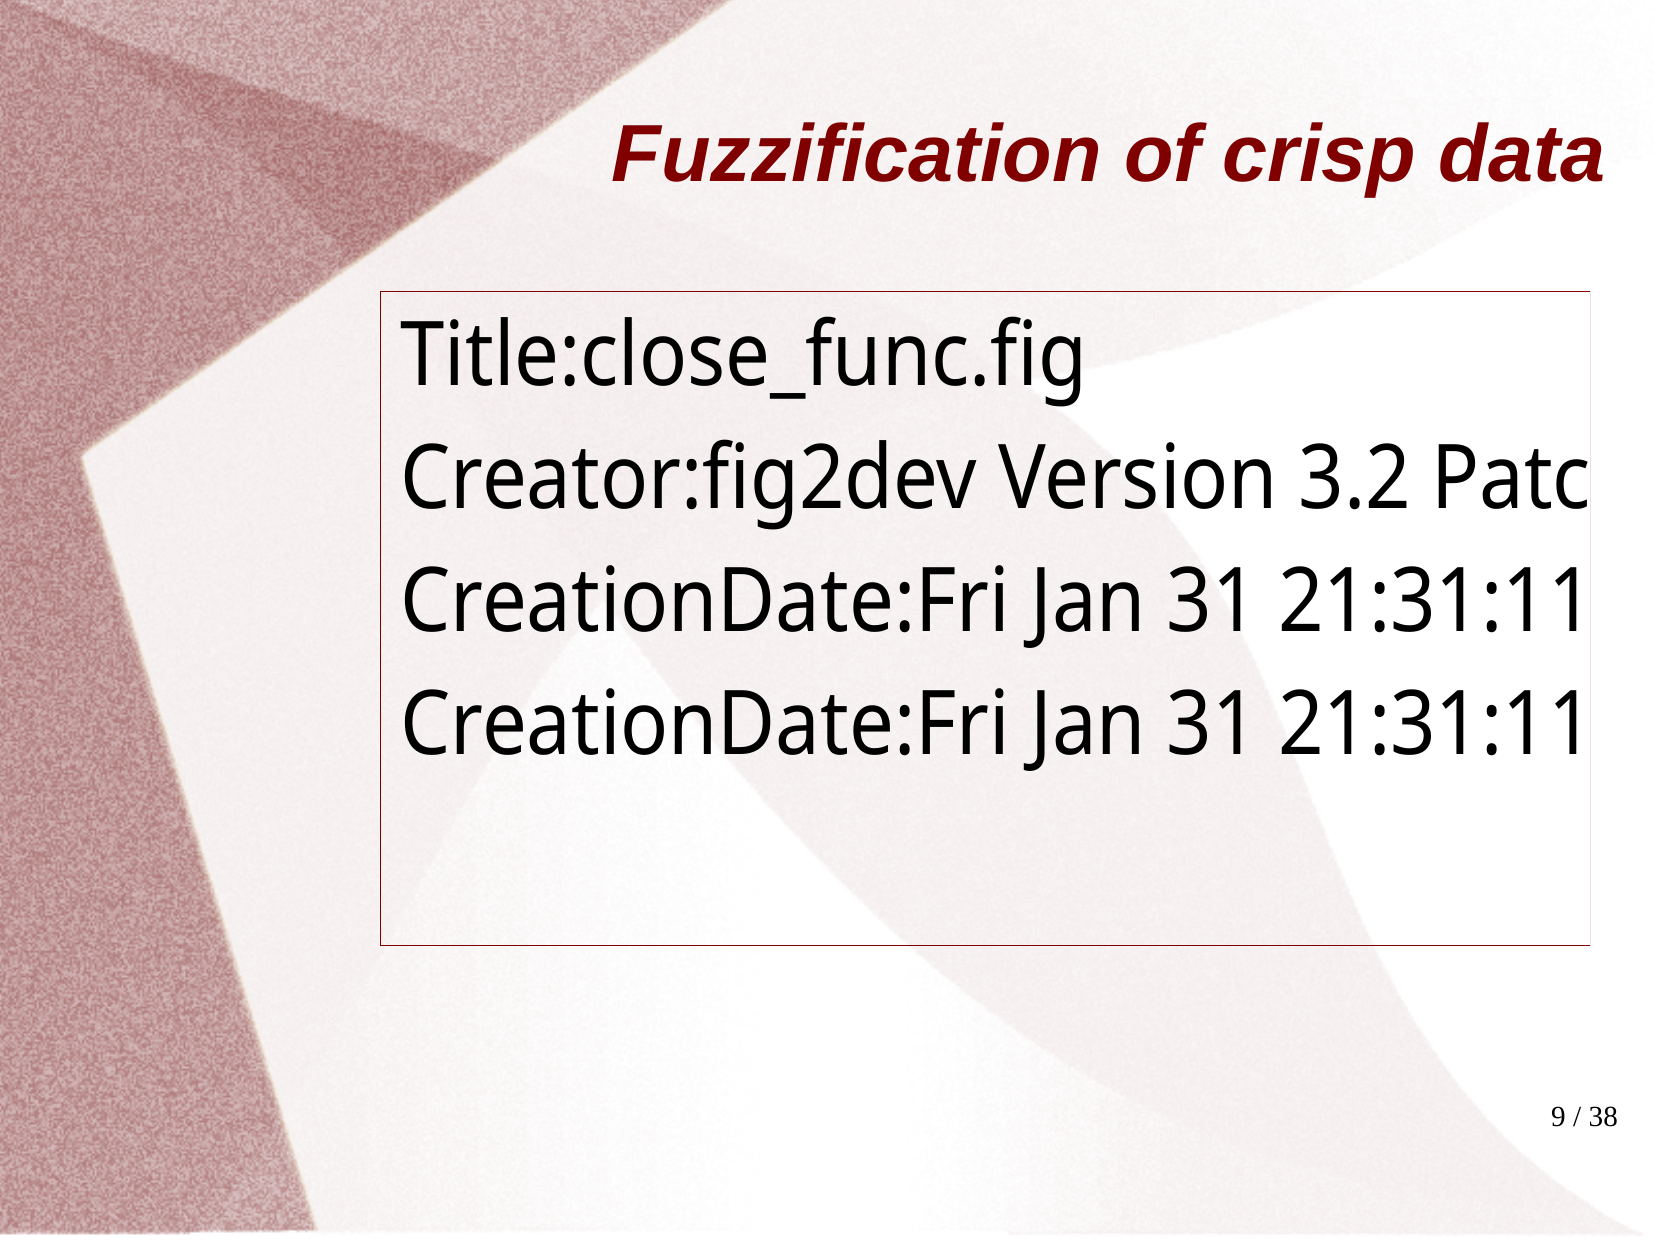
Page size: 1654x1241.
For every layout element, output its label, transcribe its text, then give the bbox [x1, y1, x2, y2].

picture [0, 0, 1654, 1241]
title Fuzzification of crisp data [596, 49, 1607, 257]
